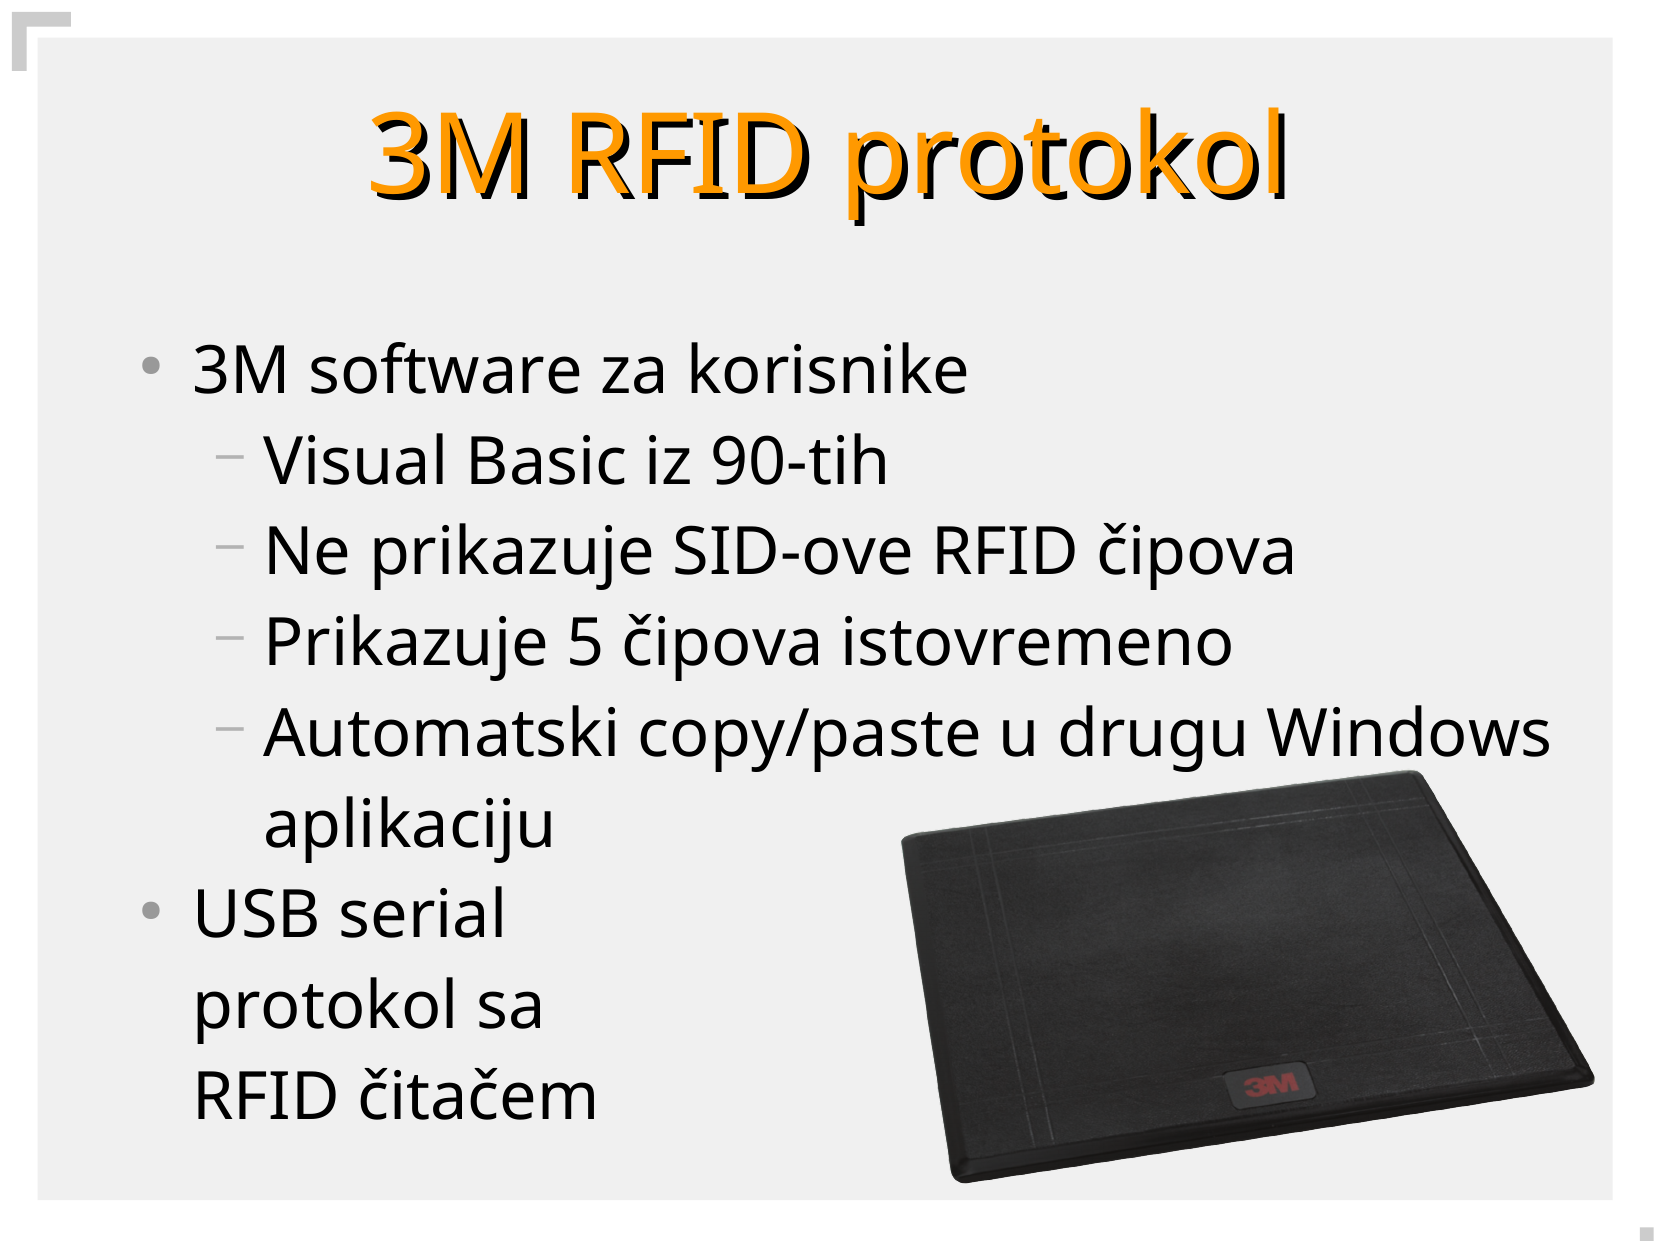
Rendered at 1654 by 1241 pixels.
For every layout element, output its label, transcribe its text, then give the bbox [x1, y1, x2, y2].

title 3M RFID protokol [121, 46, 1534, 254]
picture [893, 762, 1601, 1189]
list 3M software za korisnike Visual Basic iz 90-tih Ne prikazuje SID-ove RFID čipova Prikazuje 5 čipova istovremeno Automatski copy/paste u drugu Windows aplikaciju USB serial protokol sa RFID čitačem [121, 322, 1561, 1132]
